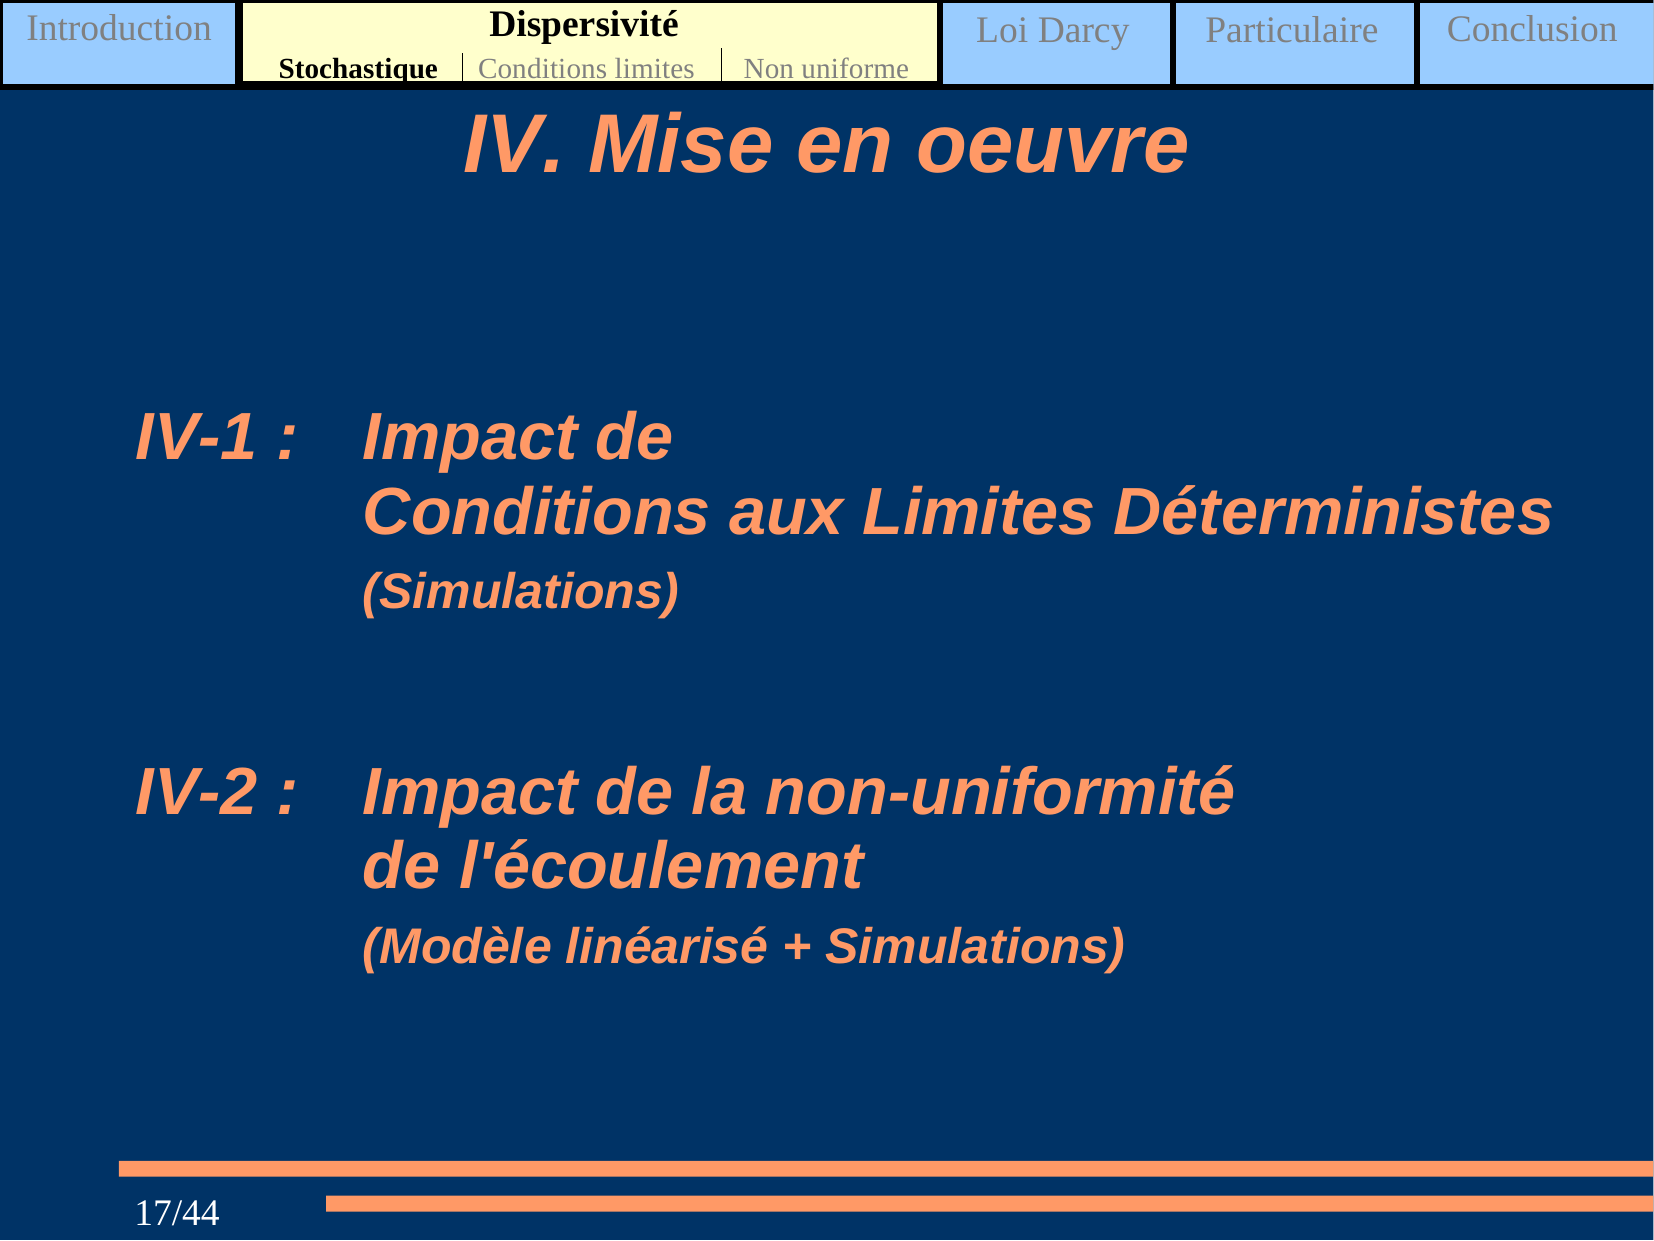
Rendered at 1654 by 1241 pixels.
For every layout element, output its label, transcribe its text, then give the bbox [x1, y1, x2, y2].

text_box Loi Darcy [943, 1, 1169, 66]
text_box Stochastique [263, 44, 454, 93]
text_box Conclusion [1411, 0, 1654, 59]
text_box [0, 0, 474, 87]
text_box IV-1 : Impact de Conditions aux Limites Déterministes (Simulations) IV-2 : Impact de la non-uniformité de l'écoulement (Modèle linéarisé + Simulations) [118, 388, 1654, 990]
text_box [694, 0, 1654, 87]
title IV. Mise en oeuvre [0, 87, 1654, 225]
text_box Introduction [0, 0, 237, 59]
text_box Dispersivité [474, 0, 694, 44]
text_box Non uniforme [729, 44, 924, 93]
text_box Particulaire [1173, 1, 1412, 60]
text_box Conditions limites [463, 44, 710, 93]
